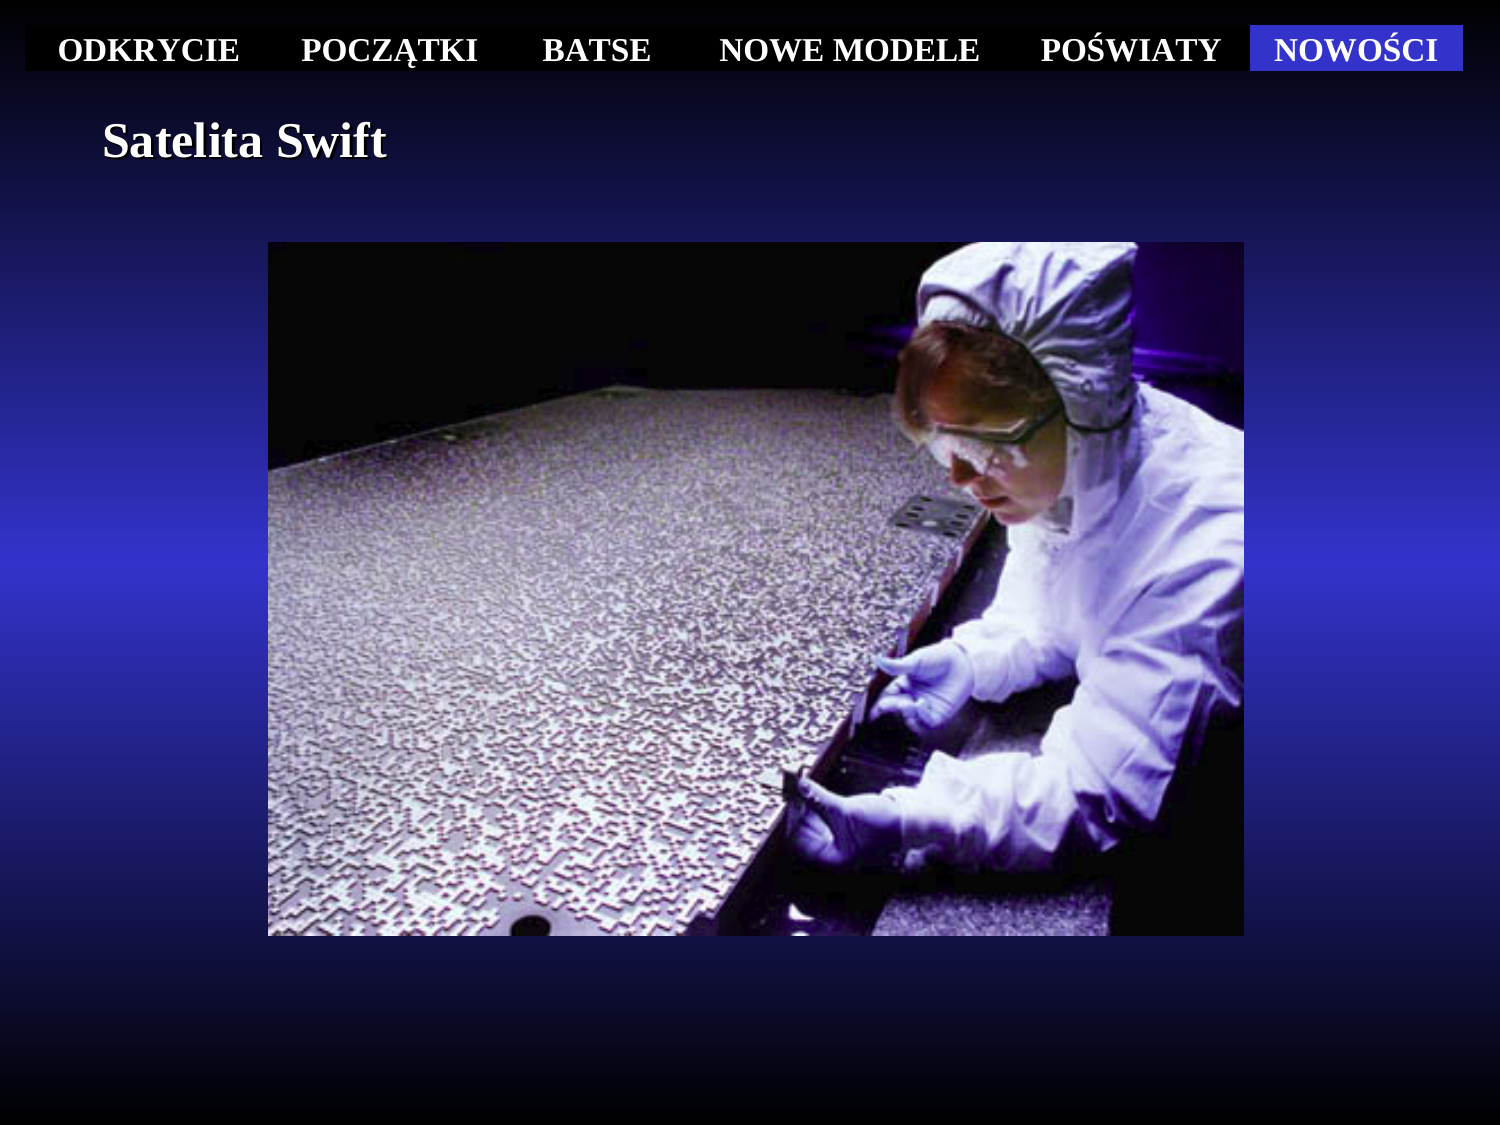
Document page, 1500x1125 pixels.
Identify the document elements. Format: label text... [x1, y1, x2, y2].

table_header BATSE [507, 25, 688, 71]
table_header ODKRYCIE [25, 25, 273, 71]
picture [268, 242, 1244, 936]
table_header POŚWIATY [1013, 25, 1250, 71]
table_header NOWOŚCI [1250, 25, 1463, 71]
table_header NOWE MODELE [688, 25, 1013, 71]
text_box Satelita Swift [87, 99, 403, 176]
table_header POCZĄTKI [273, 25, 507, 71]
